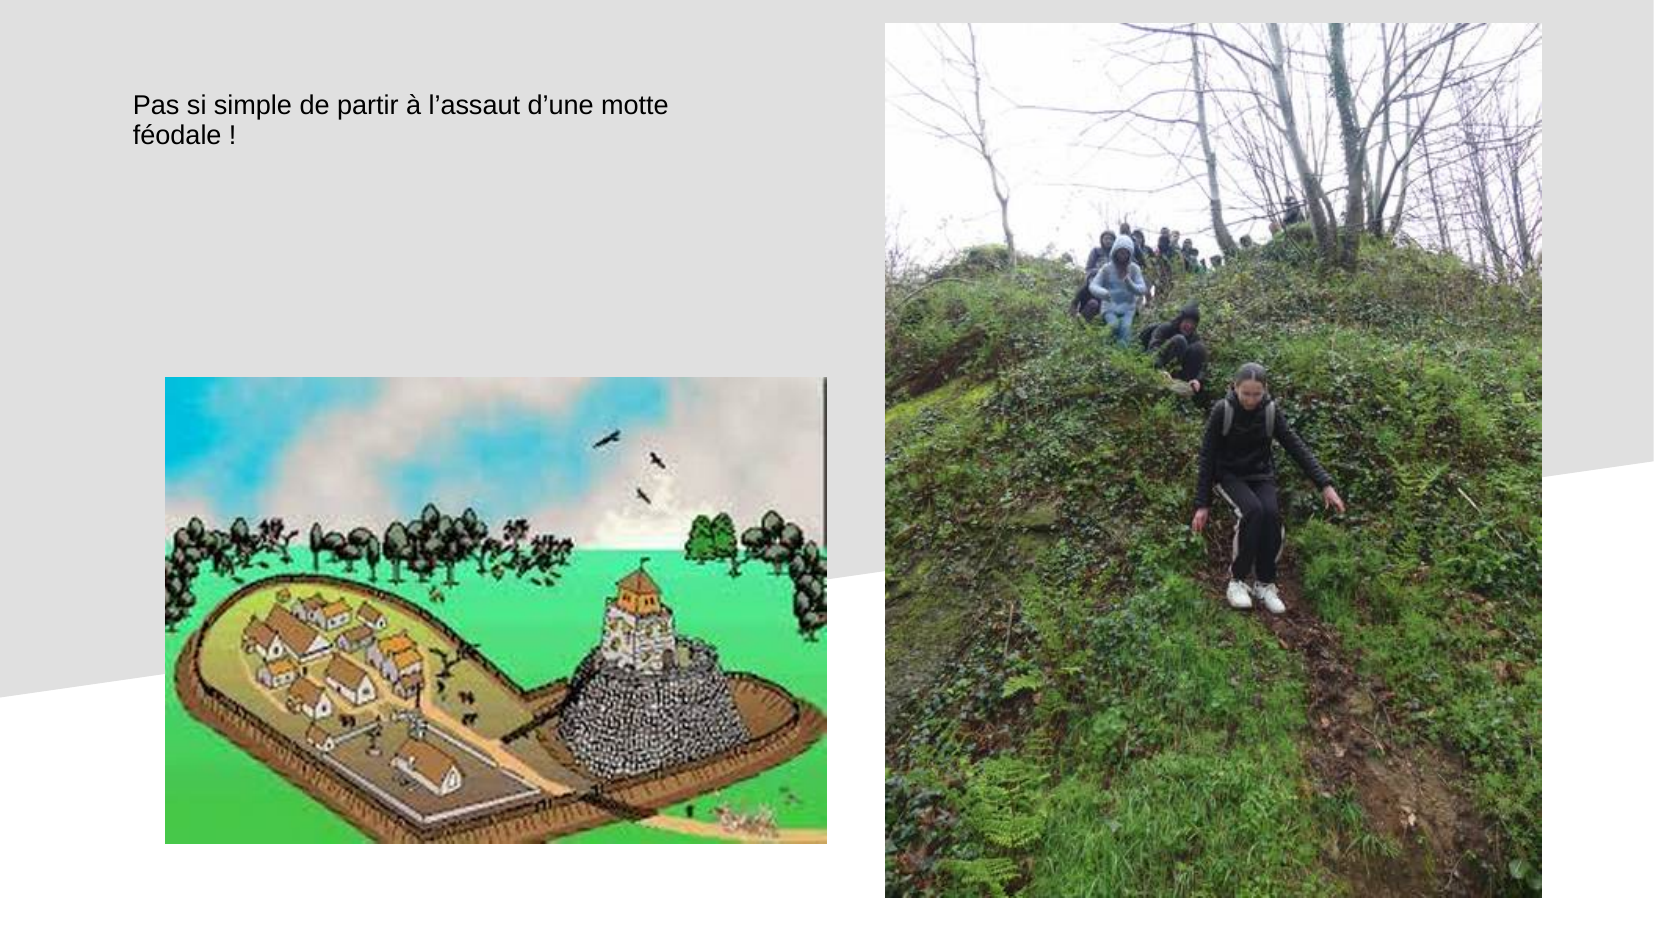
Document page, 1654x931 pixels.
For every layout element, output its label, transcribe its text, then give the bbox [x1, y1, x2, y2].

picture [165, 377, 827, 844]
text_box Pas si simple de partir à l’assaut d’une motte féodale ! [118, 82, 686, 158]
picture [885, 23, 1542, 898]
